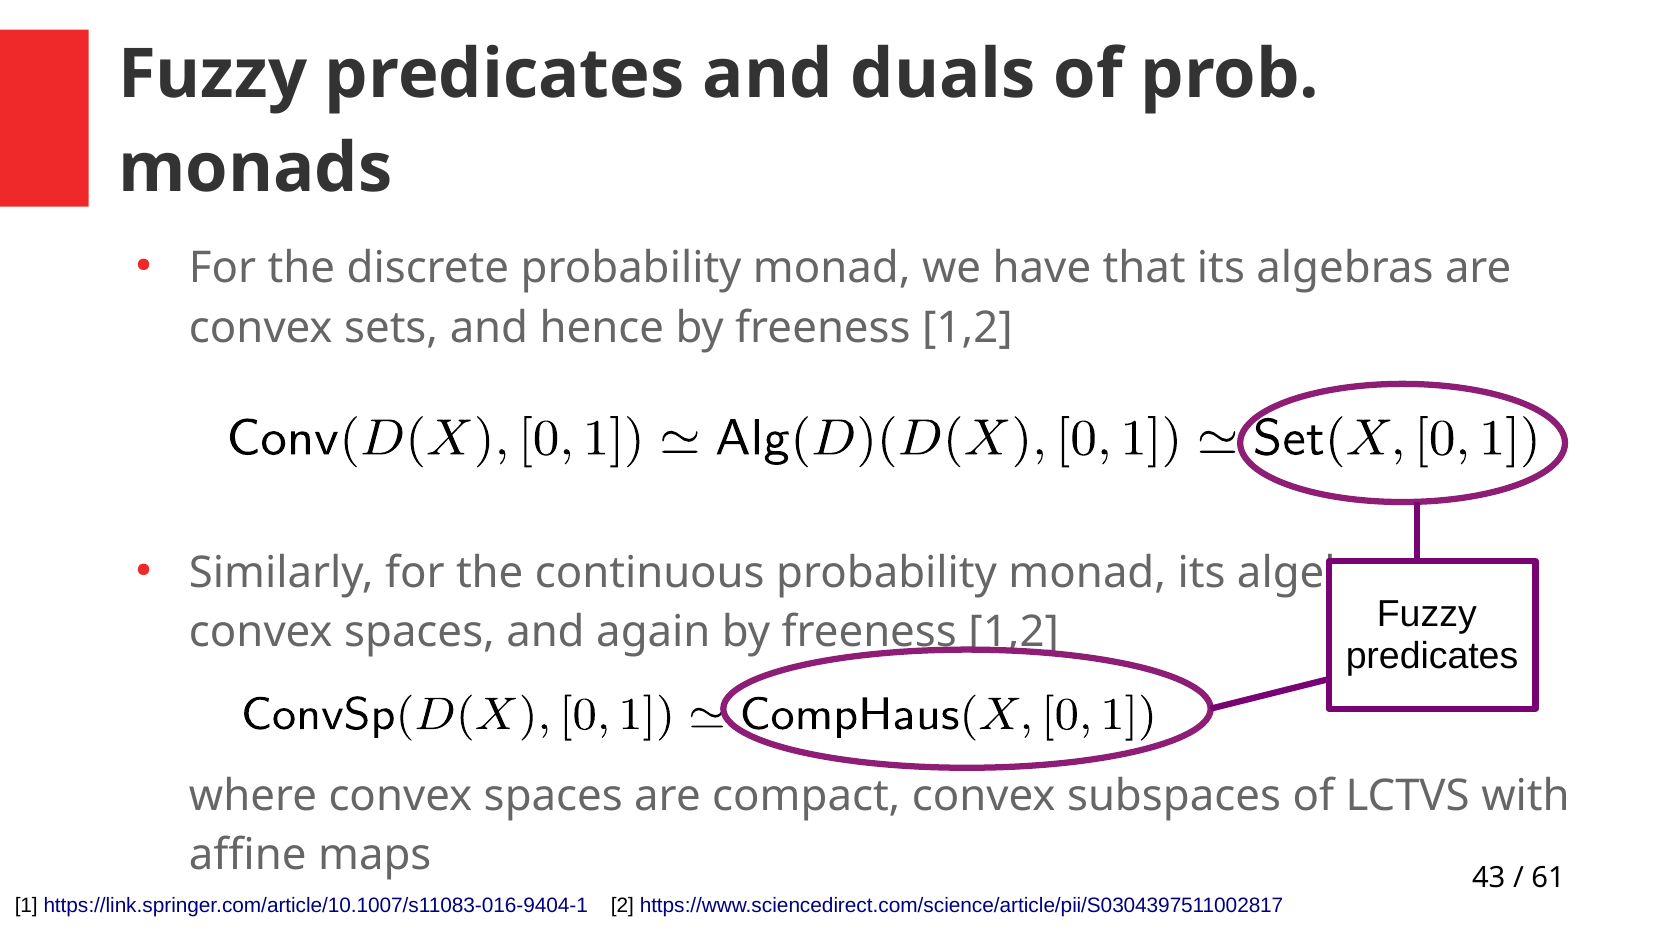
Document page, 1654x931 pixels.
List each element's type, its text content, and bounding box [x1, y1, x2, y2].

text_box Fuzzy predicates [1328, 561, 1536, 709]
text_box [1] https://link.springer.com/article/10.1007/s11083-016-9404-1 [2] https://www.sciencedirect.com/science/article/pii/S0304397511002817 [0, 885, 1329, 924]
text_box [229, 383, 1566, 503]
list For the discrete probability monad, we have that its algebras are convex sets, and hence by freeness [1,2] Similarly, for the continuous probability monad, its algebras are convex spaces, and again by freeness [1,2] where convex spaces are compact, convex subspaces of LCTVS with affine maps [118, 236, 1595, 798]
text_box [243, 649, 1211, 768]
title Fuzzy predicates and duals of prob. monads [118, 24, 1595, 212]
